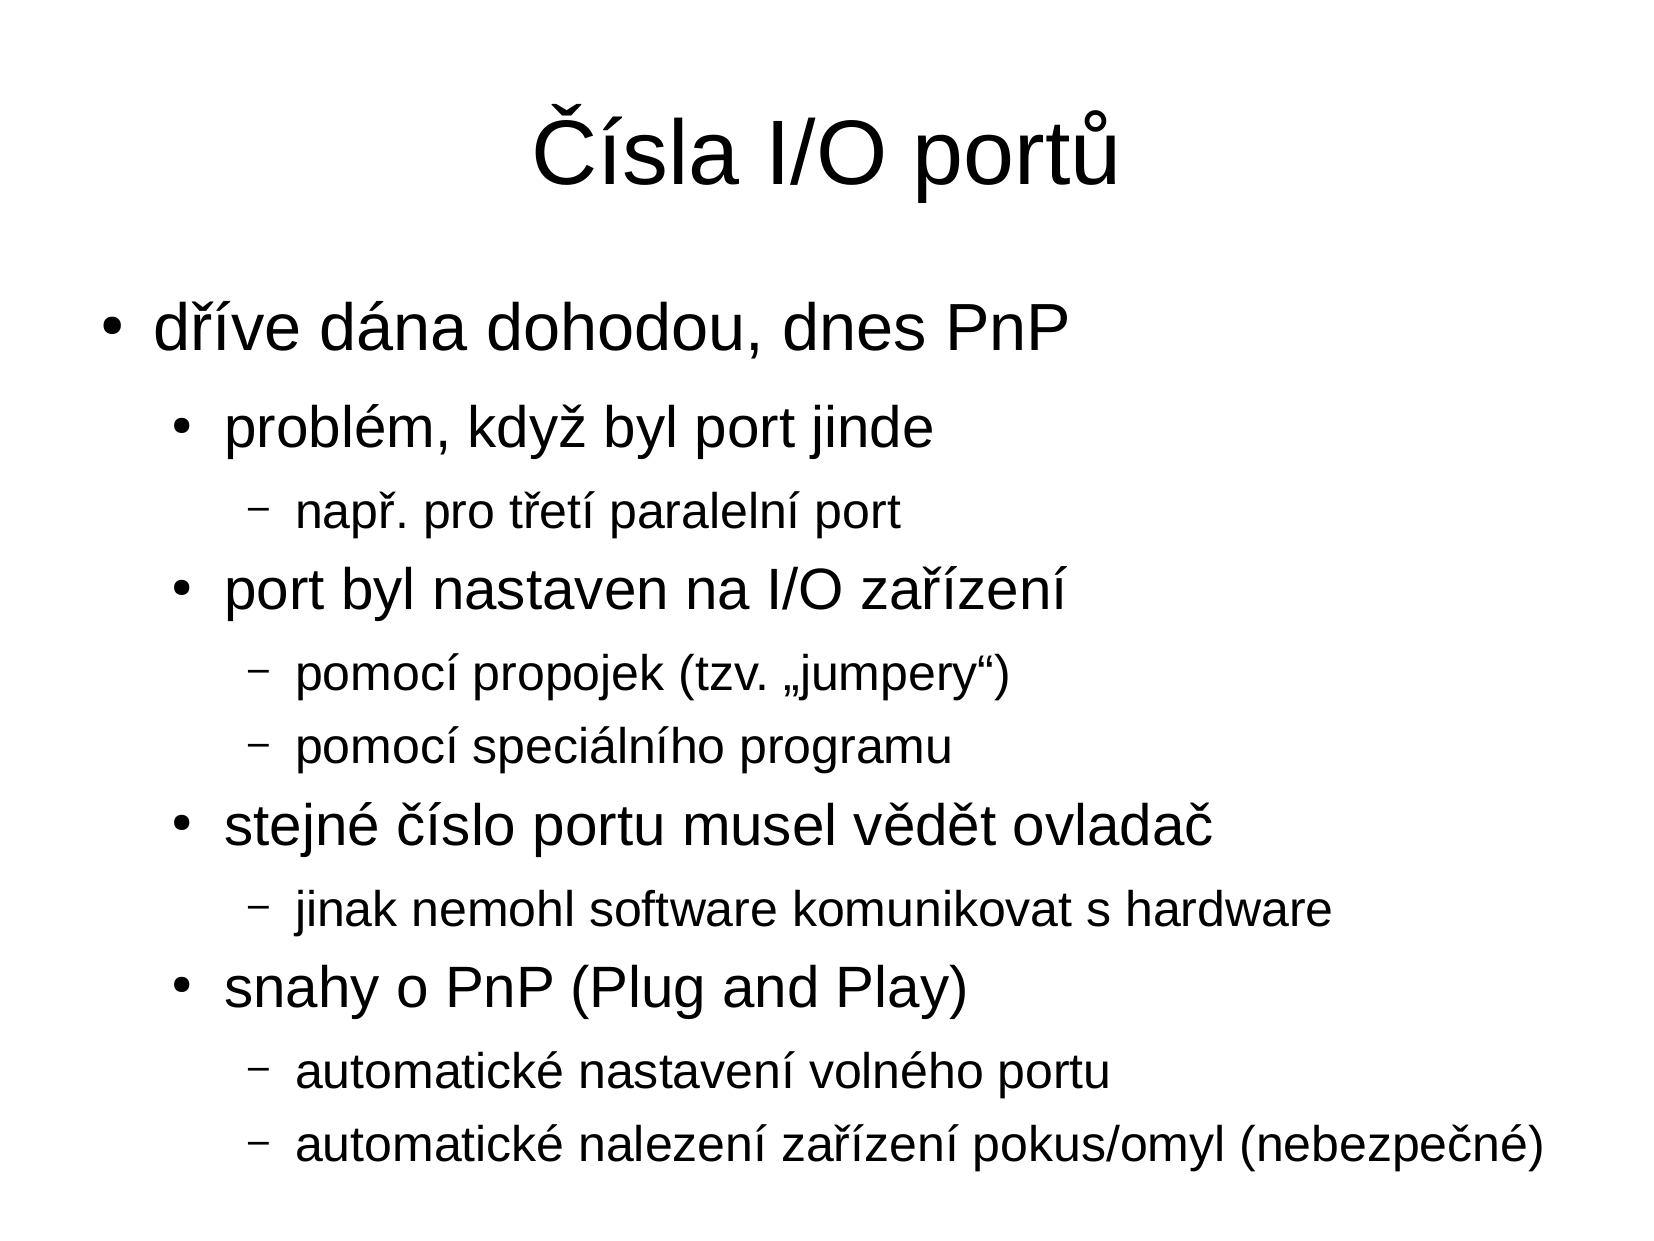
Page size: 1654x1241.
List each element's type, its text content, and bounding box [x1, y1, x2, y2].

title Čísla I/O portů [82, 49, 1571, 257]
list dříve dána dohodou, dnes PnP problém, když byl port jinde např. pro třetí paralelní port port byl nastaven na I/O zařízení pomocí propojek (tzv. „jumpery“) pomocí speciálního programu stejné číslo portu musel vědět ovladač jinak nemohl software komunikovat s hardware snahy o PnP (Plug and Play) automatické nastavení volného portu automatické nalezení zařízení pokus/omyl (nebezpečné) [82, 290, 1571, 1173]
